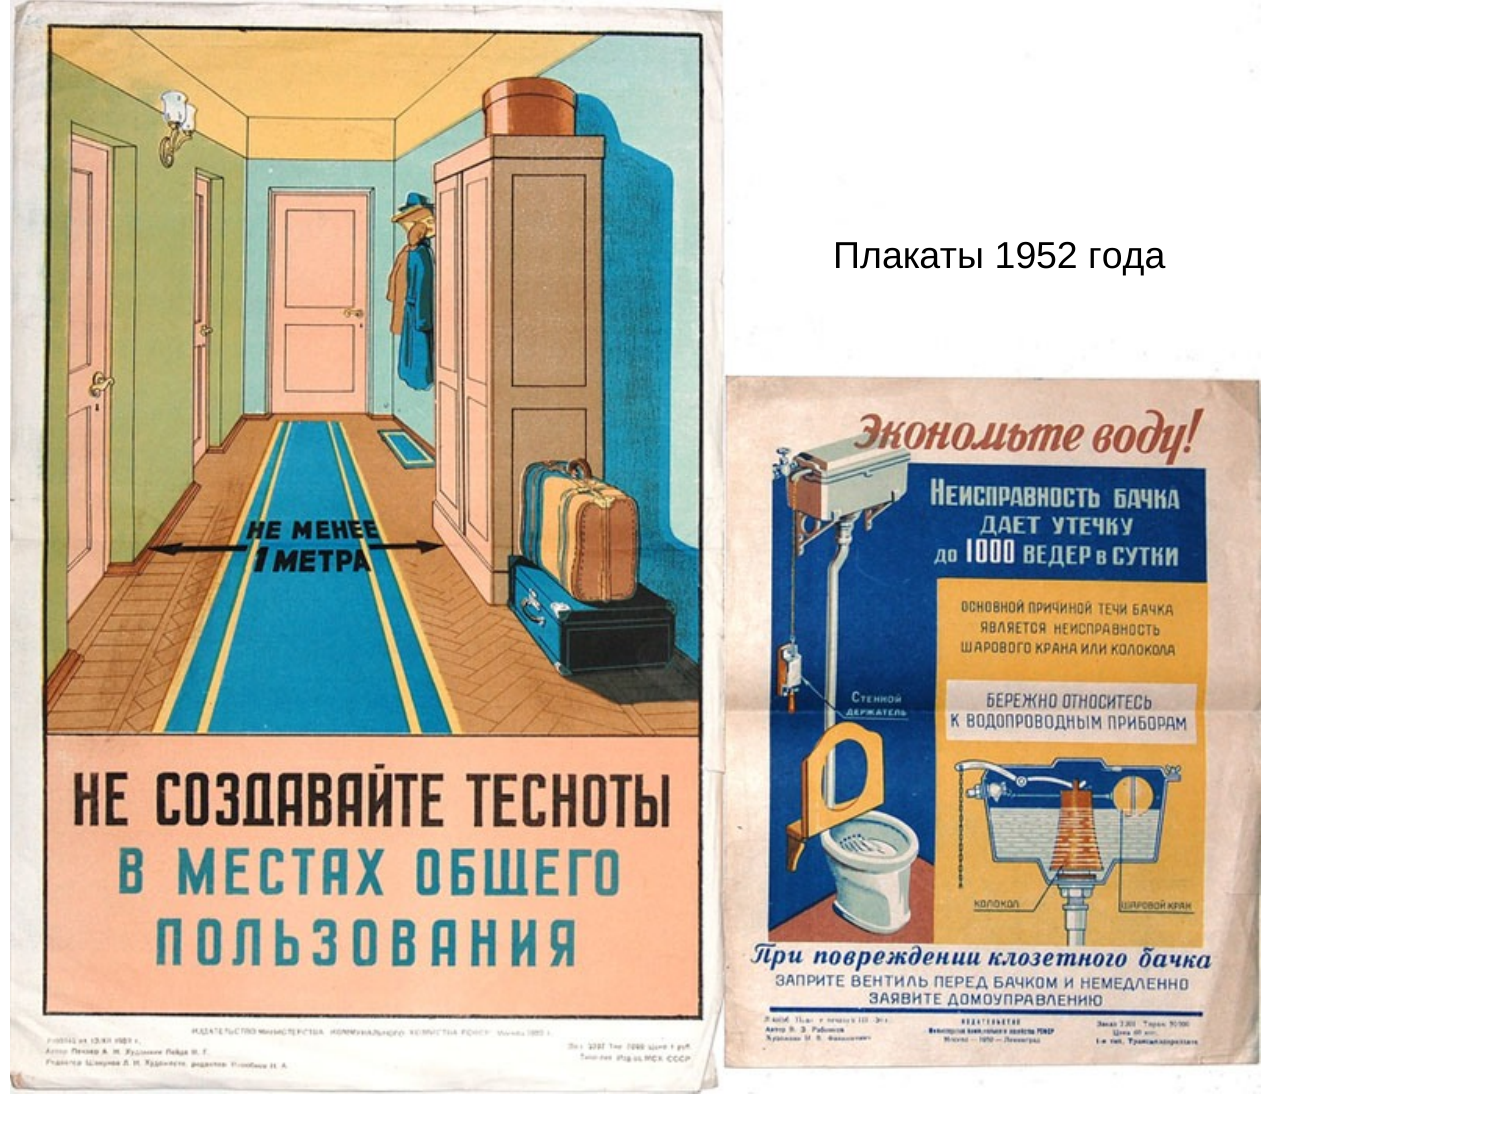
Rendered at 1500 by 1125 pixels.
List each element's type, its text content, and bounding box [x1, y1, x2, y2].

picture [10, 0, 1261, 1094]
text_box Плакаты 1952 года [818, 223, 1181, 284]
